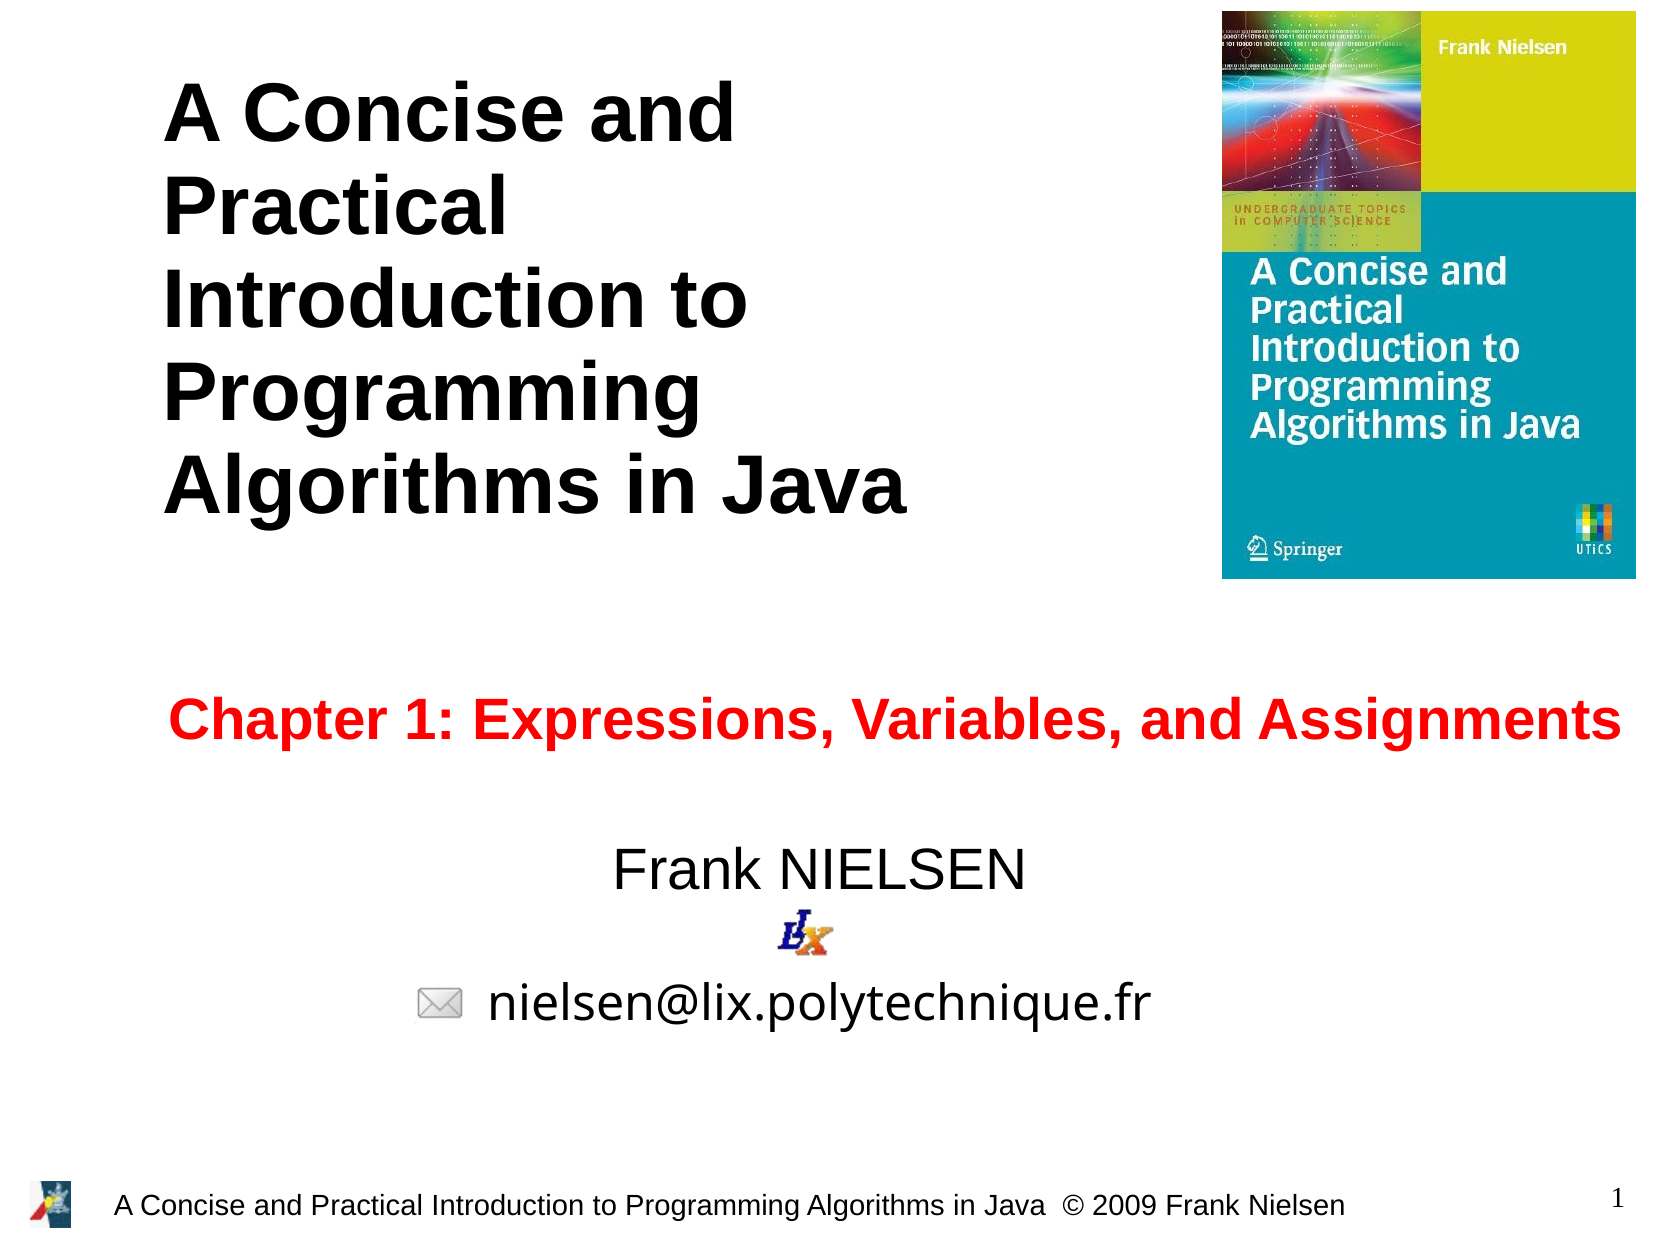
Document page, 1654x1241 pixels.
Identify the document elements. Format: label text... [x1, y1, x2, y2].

text_box Chapter 1: Expressions, Variables, and Assignments [153, 679, 1640, 761]
text_box A Concise and Practical Introduction to Programming Algorithms in Java [147, 59, 923, 539]
text_box Frank NIELSEN nielsen@lix.polytechnique.fr [472, 829, 1153, 1034]
picture [767, 894, 851, 981]
picture [1222, 11, 1636, 579]
picture [29, 1181, 71, 1228]
picture [407, 974, 472, 1034]
